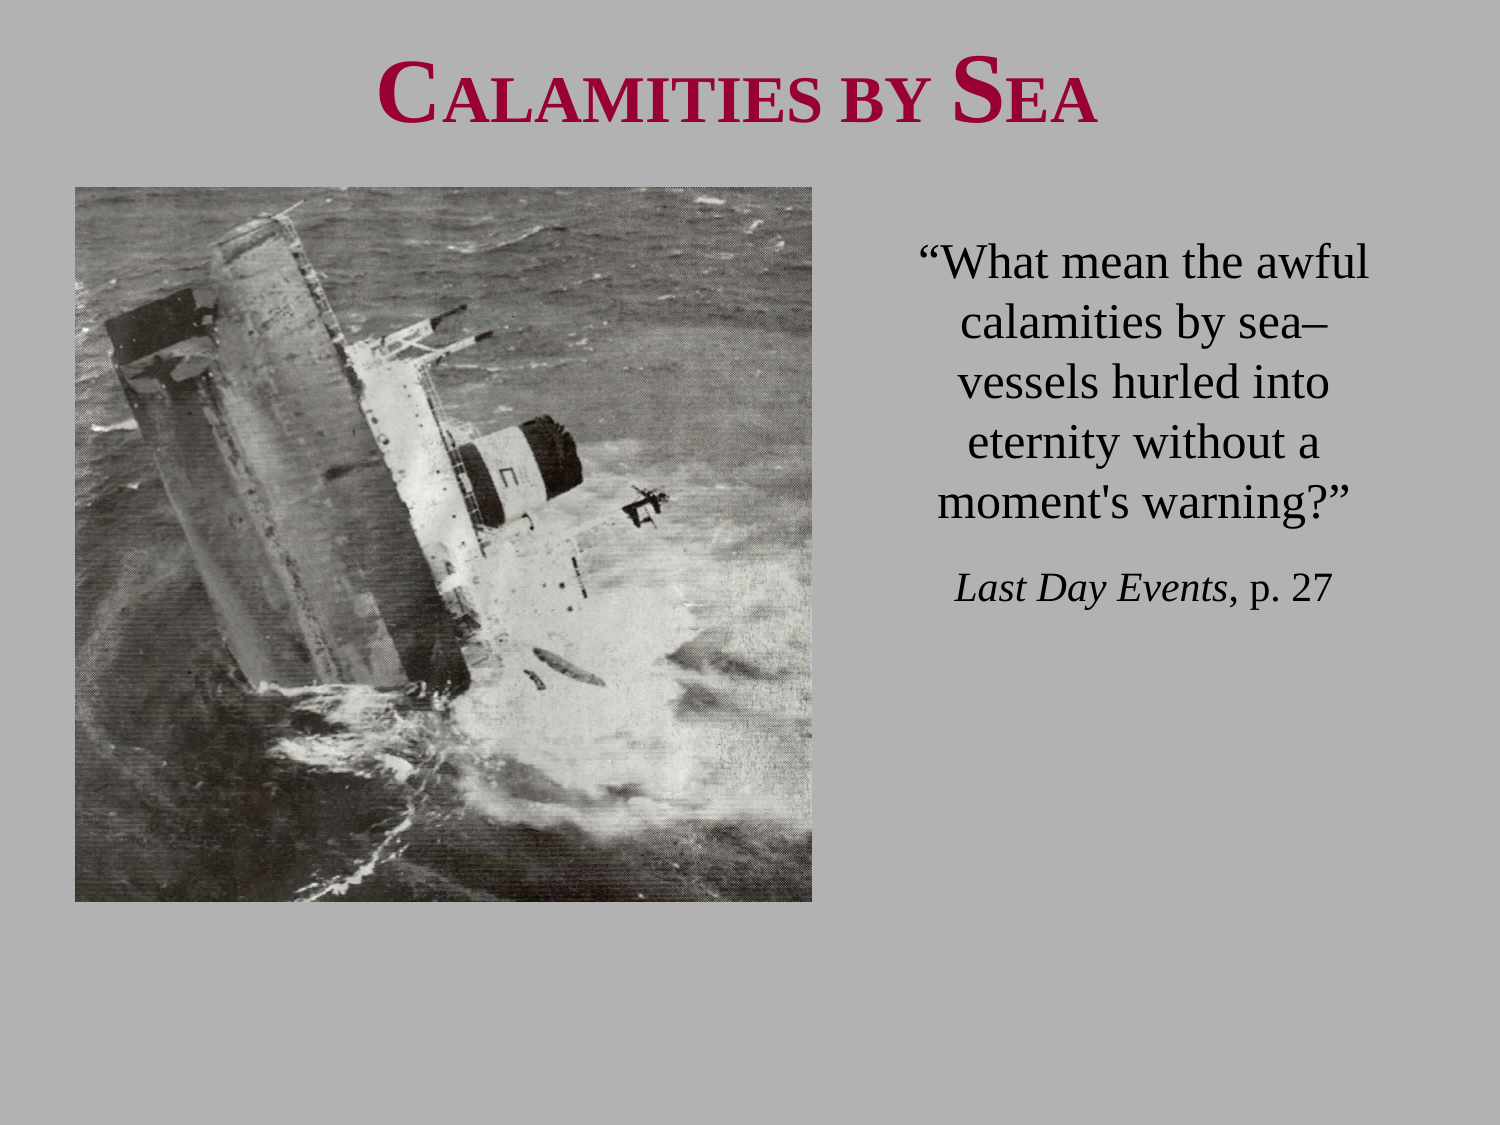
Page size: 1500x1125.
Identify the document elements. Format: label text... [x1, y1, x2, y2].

text_box “What mean the awful calamities by sea–vessels hurled into eternity without a moment's warning?” Last Day Events, p. 27 [894, 220, 1395, 618]
picture [75, 187, 812, 902]
text_box CALAMITIES BY SEA [193, 15, 1282, 151]
